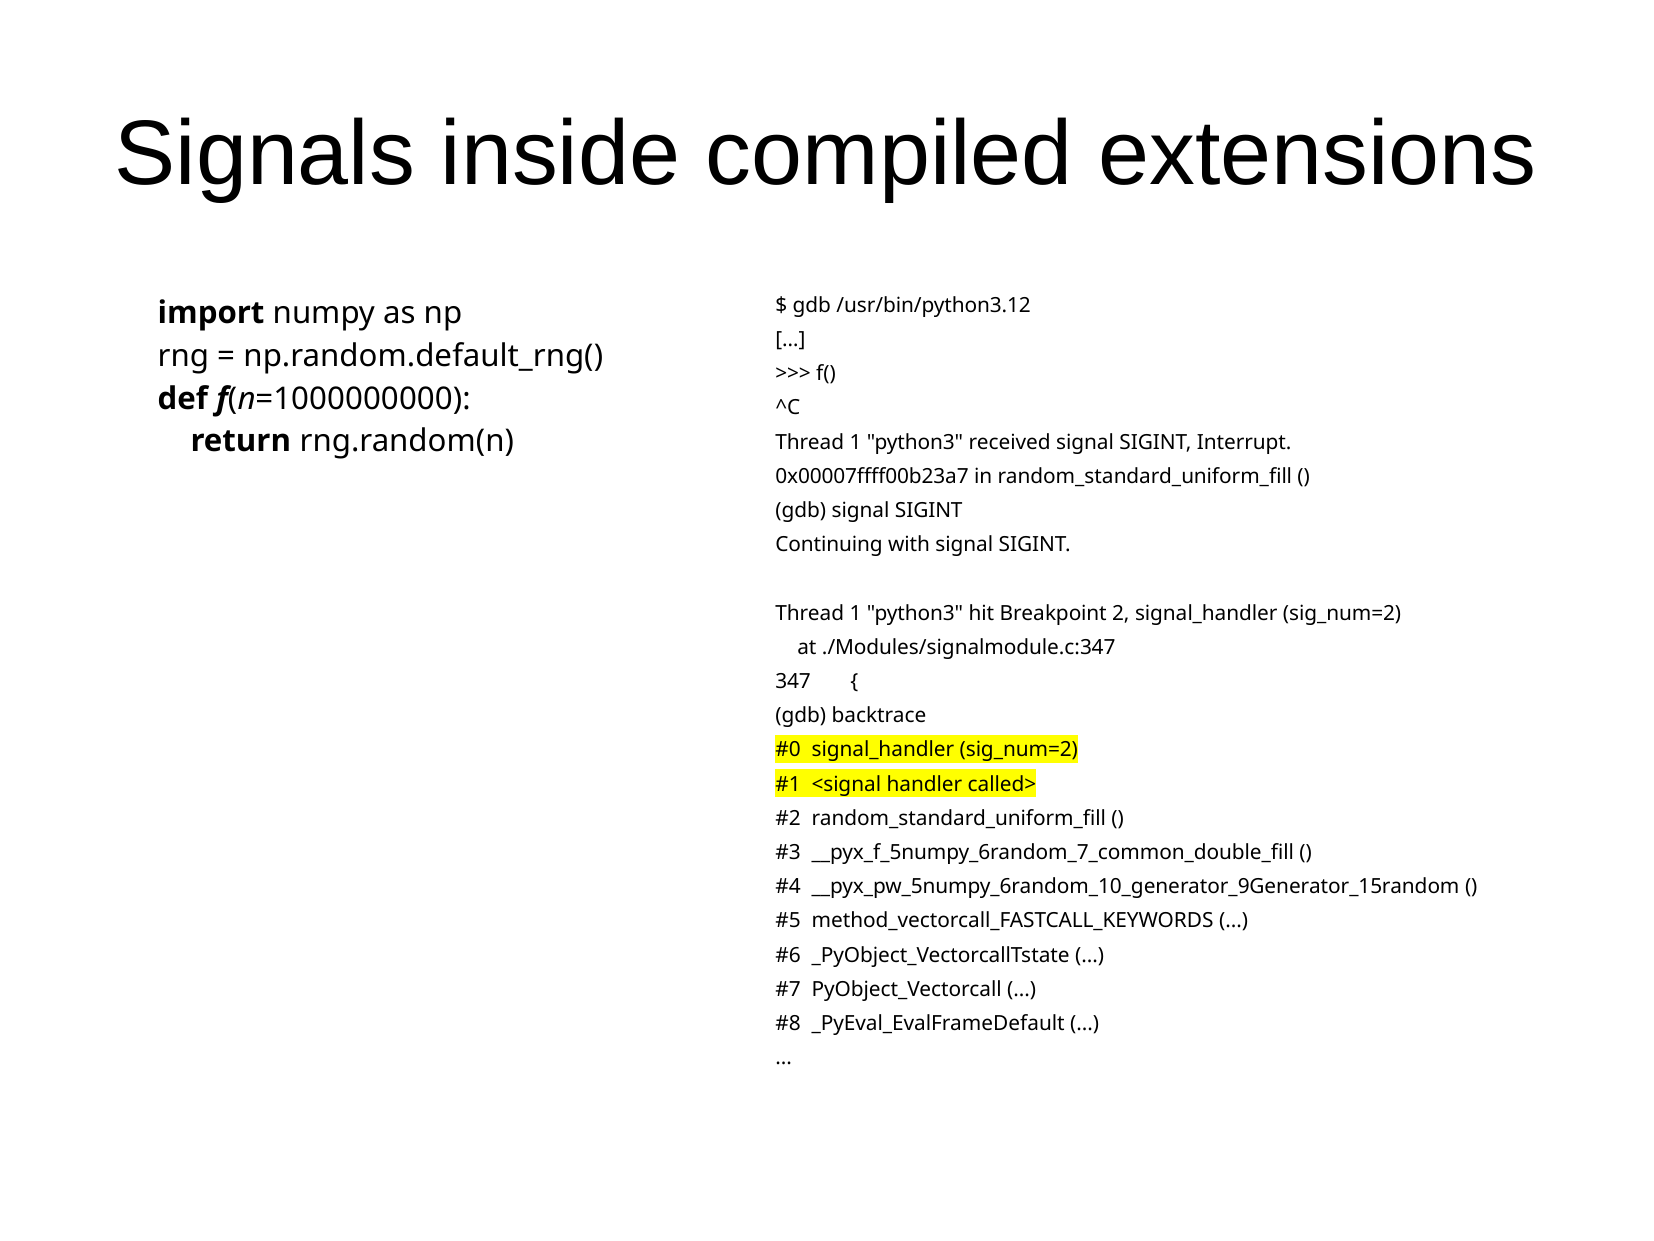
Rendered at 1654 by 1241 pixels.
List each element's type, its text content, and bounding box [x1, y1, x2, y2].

title Signals inside compiled extensions [82, 49, 1571, 257]
list import numpy as np rng = np.random.default_rng() def f(n=1000000000): return rng.random(n) [82, 290, 775, 1201]
list $ gdb /usr/bin/python3.12 […] >>> f() ^C Thread 1 "python3" received signal SIGINT, Interrupt. 0x00007ffff00b23a7 in random_standard_uniform_fill () (gdb) signal SIGINT Continuing with signal SIGINT. Thread 1 "python3" hit Breakpoint 2, signal_handler (sig_num=2) at ./Modules/signalmodule.c:347 347 { (gdb) backtrace #0 signal_handler (sig_num=2) #1 <signal handler called> #2 random_standard_uniform_fill () #3 __pyx_f_5numpy_6random_7_common_double_fill () #4 __pyx_pw_5numpy_6random_10_generator_9Generator_15random () #5 method_vectorcall_FASTCALL_KEYWORDS (...) #6 _PyObject_VectorcallTstate (...) #7 PyObject_Vectorcall (...) #8 _PyEval_EvalFrameDefault (...) ... [775, 290, 1633, 1201]
